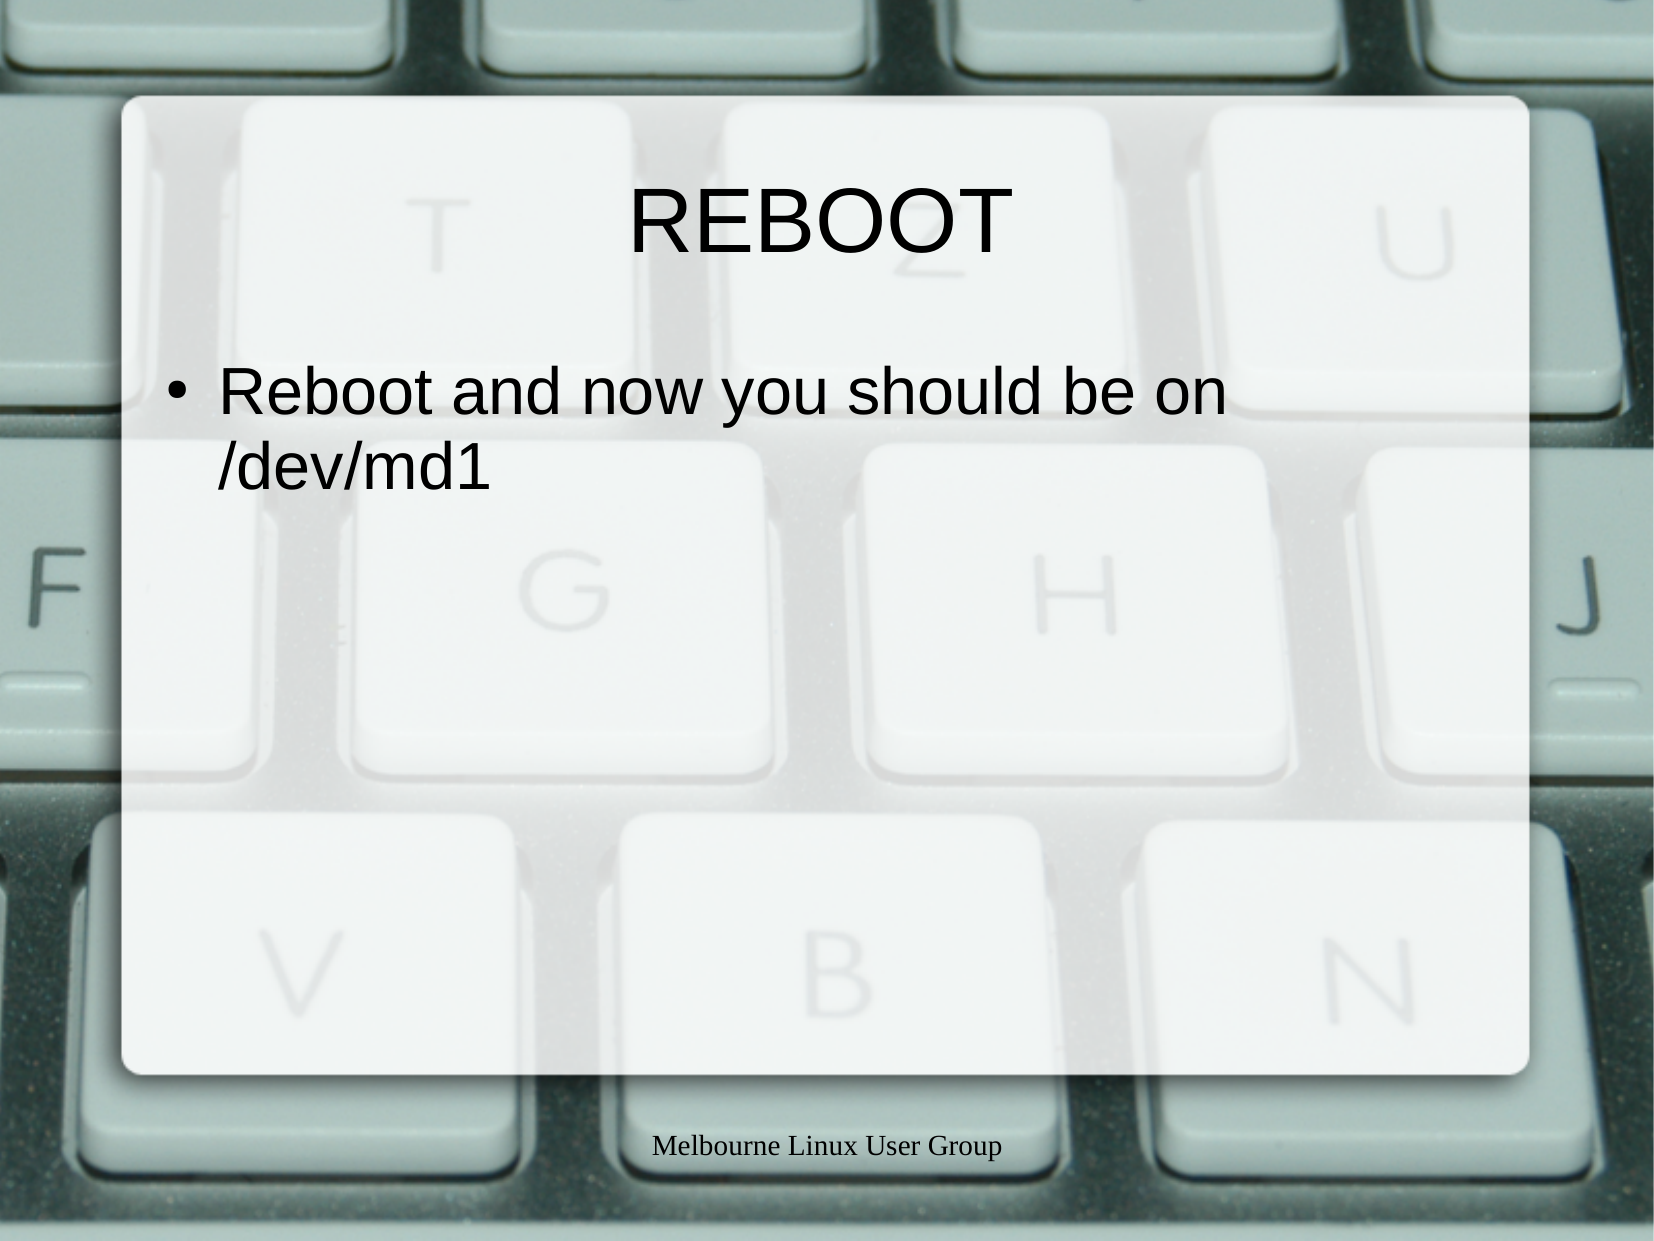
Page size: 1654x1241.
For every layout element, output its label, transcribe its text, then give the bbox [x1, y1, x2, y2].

picture [0, 0, 1654, 1241]
title REBOOT [135, 117, 1506, 325]
list Reboot and now you should be on /dev/md1 [147, 354, 1506, 1173]
